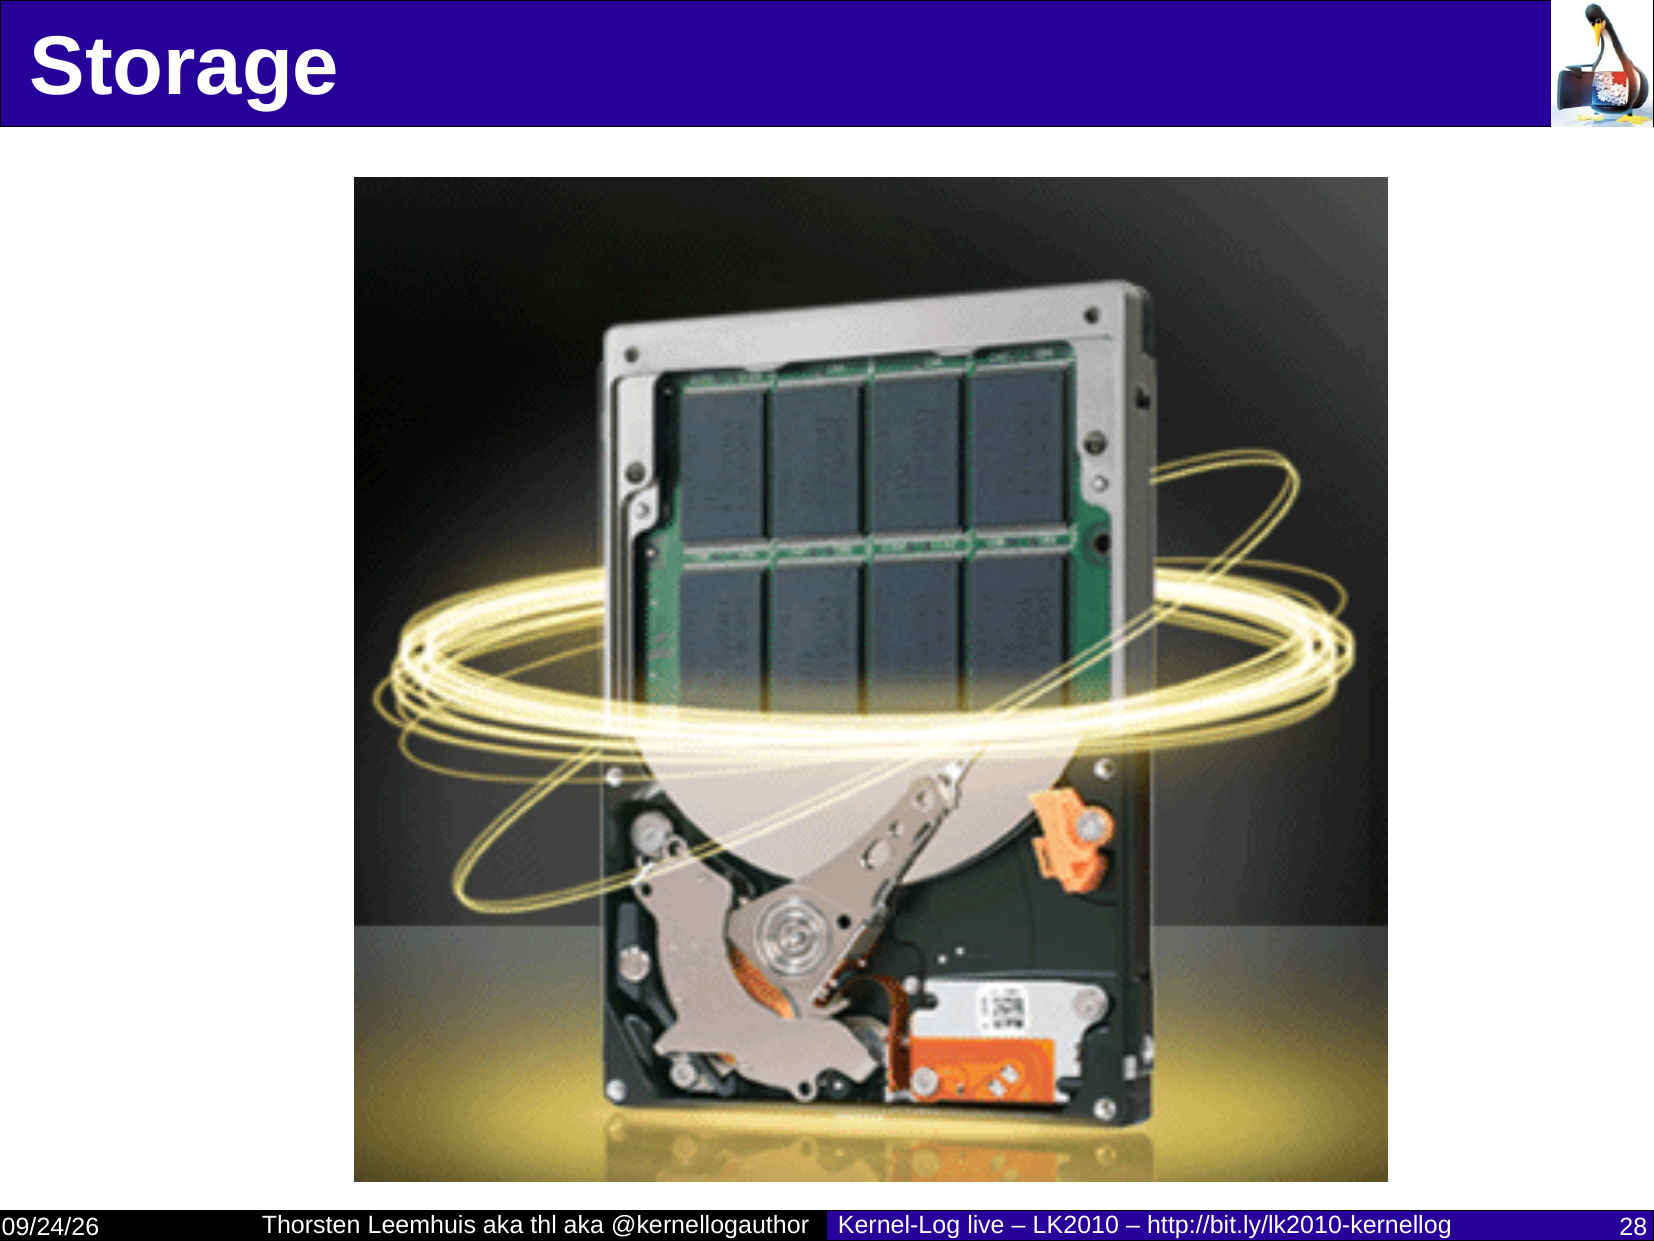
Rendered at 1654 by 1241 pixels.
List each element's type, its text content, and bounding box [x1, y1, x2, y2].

picture [354, 177, 1388, 1182]
title Storage [29, 19, 1535, 113]
picture [1551, 0, 1653, 127]
